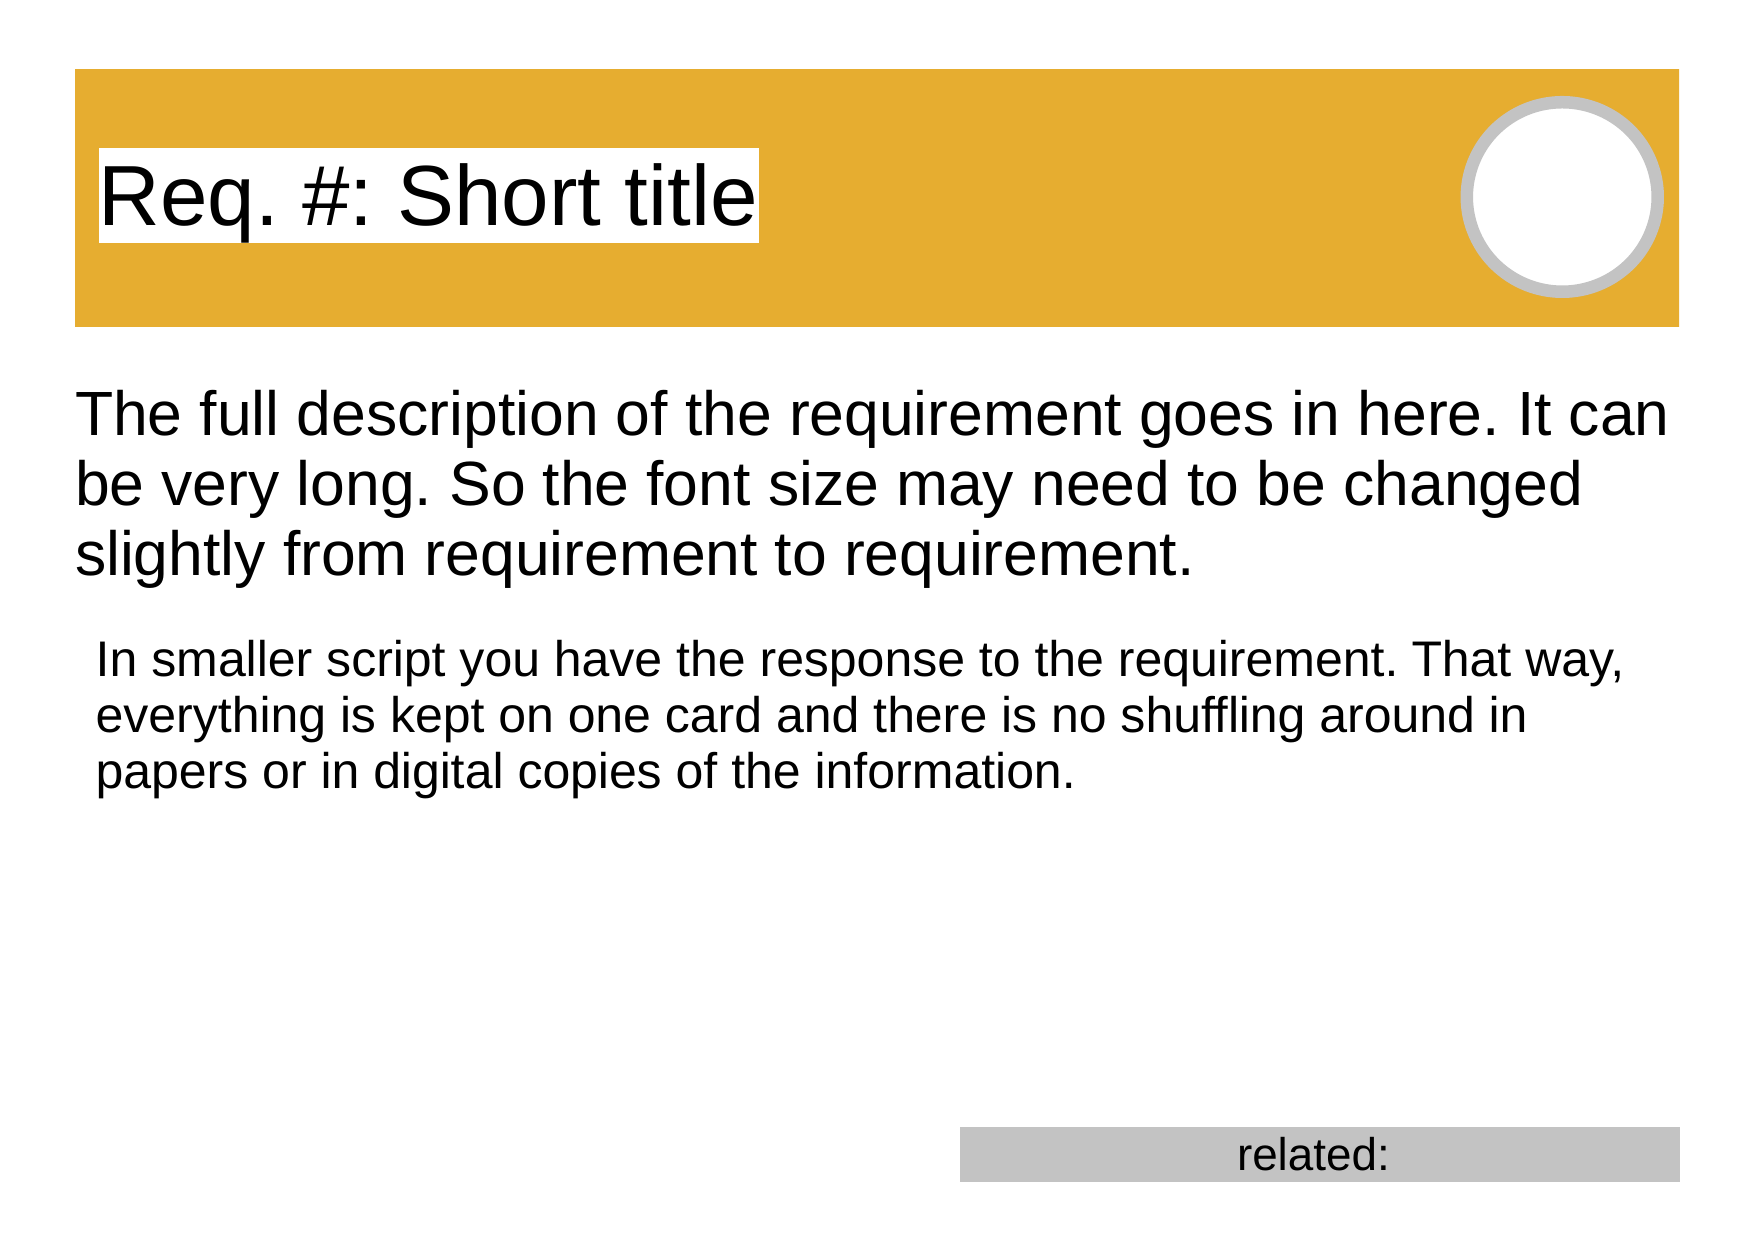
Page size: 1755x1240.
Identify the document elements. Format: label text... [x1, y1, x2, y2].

text_box In smaller script you have the response to the requirement. That way, everything is kept on one card and there is no shuffling around in papers or in digital copies of the information. [80, 623, 1686, 818]
title Req. #: Short title [98, 99, 1434, 292]
subtitle The full description of the requirement goes in here. It can be very long. So the font size may need to be changed slightly from requirement to requirement. [75, 343, 1680, 624]
text_box related: [960, 1127, 1680, 1182]
text_box [75, 69, 1680, 327]
